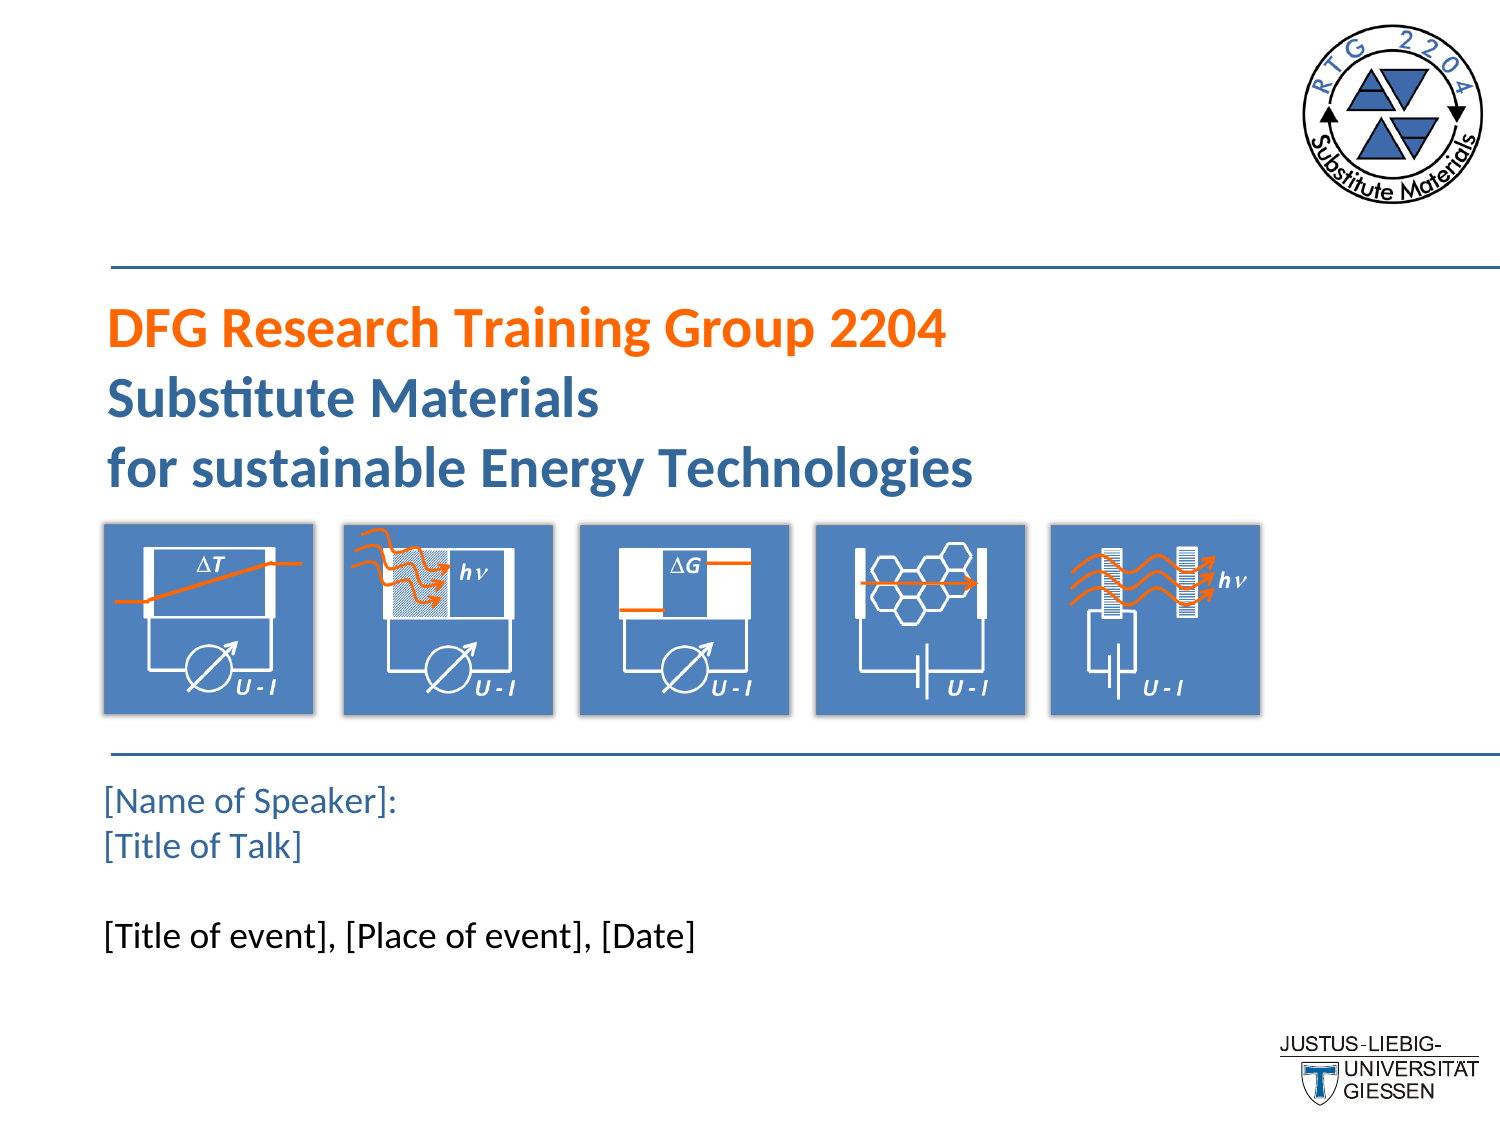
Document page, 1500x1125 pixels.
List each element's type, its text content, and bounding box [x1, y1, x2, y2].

picture [807, 516, 1034, 724]
picture [1042, 516, 1268, 724]
text_box [Name of Speaker]: [Title of Talk] [Title of event], [Place of event], [Date] [88, 743, 712, 965]
picture [571, 516, 798, 724]
picture [1298, 20, 1487, 208]
picture [335, 516, 561, 724]
text_box DFG Research Training Group 2204 Substitute Materials for sustainable Energy Technologies [92, 281, 1301, 472]
picture [95, 515, 322, 723]
